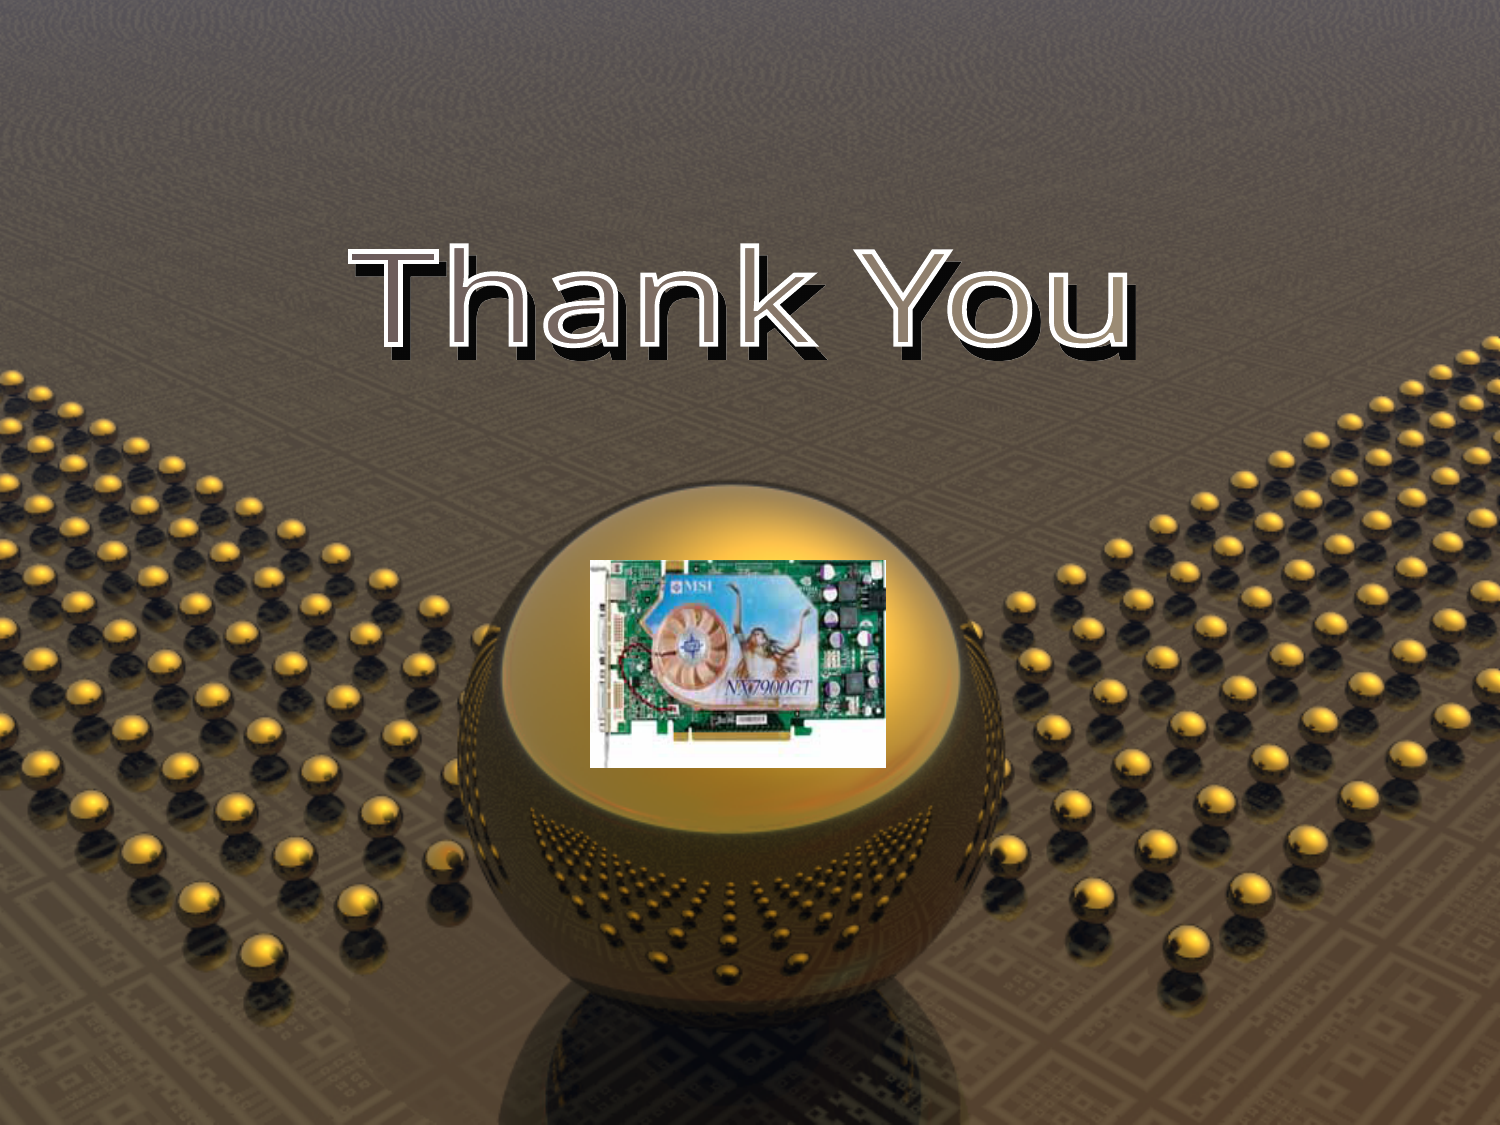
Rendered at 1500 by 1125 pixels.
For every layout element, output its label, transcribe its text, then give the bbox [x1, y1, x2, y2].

text_box Thank You [642, 273, 716, 345]
text_box Thank You [452, 245, 526, 345]
text_box Thank You [857, 251, 949, 345]
text_box Thank You [349, 251, 437, 345]
text_box Thank You [545, 273, 616, 346]
text_box Thank You [949, 273, 1030, 346]
picture [0, 0, 1500, 1125]
text_box Thank You [742, 245, 814, 345]
text_box Thank You [1051, 274, 1125, 346]
